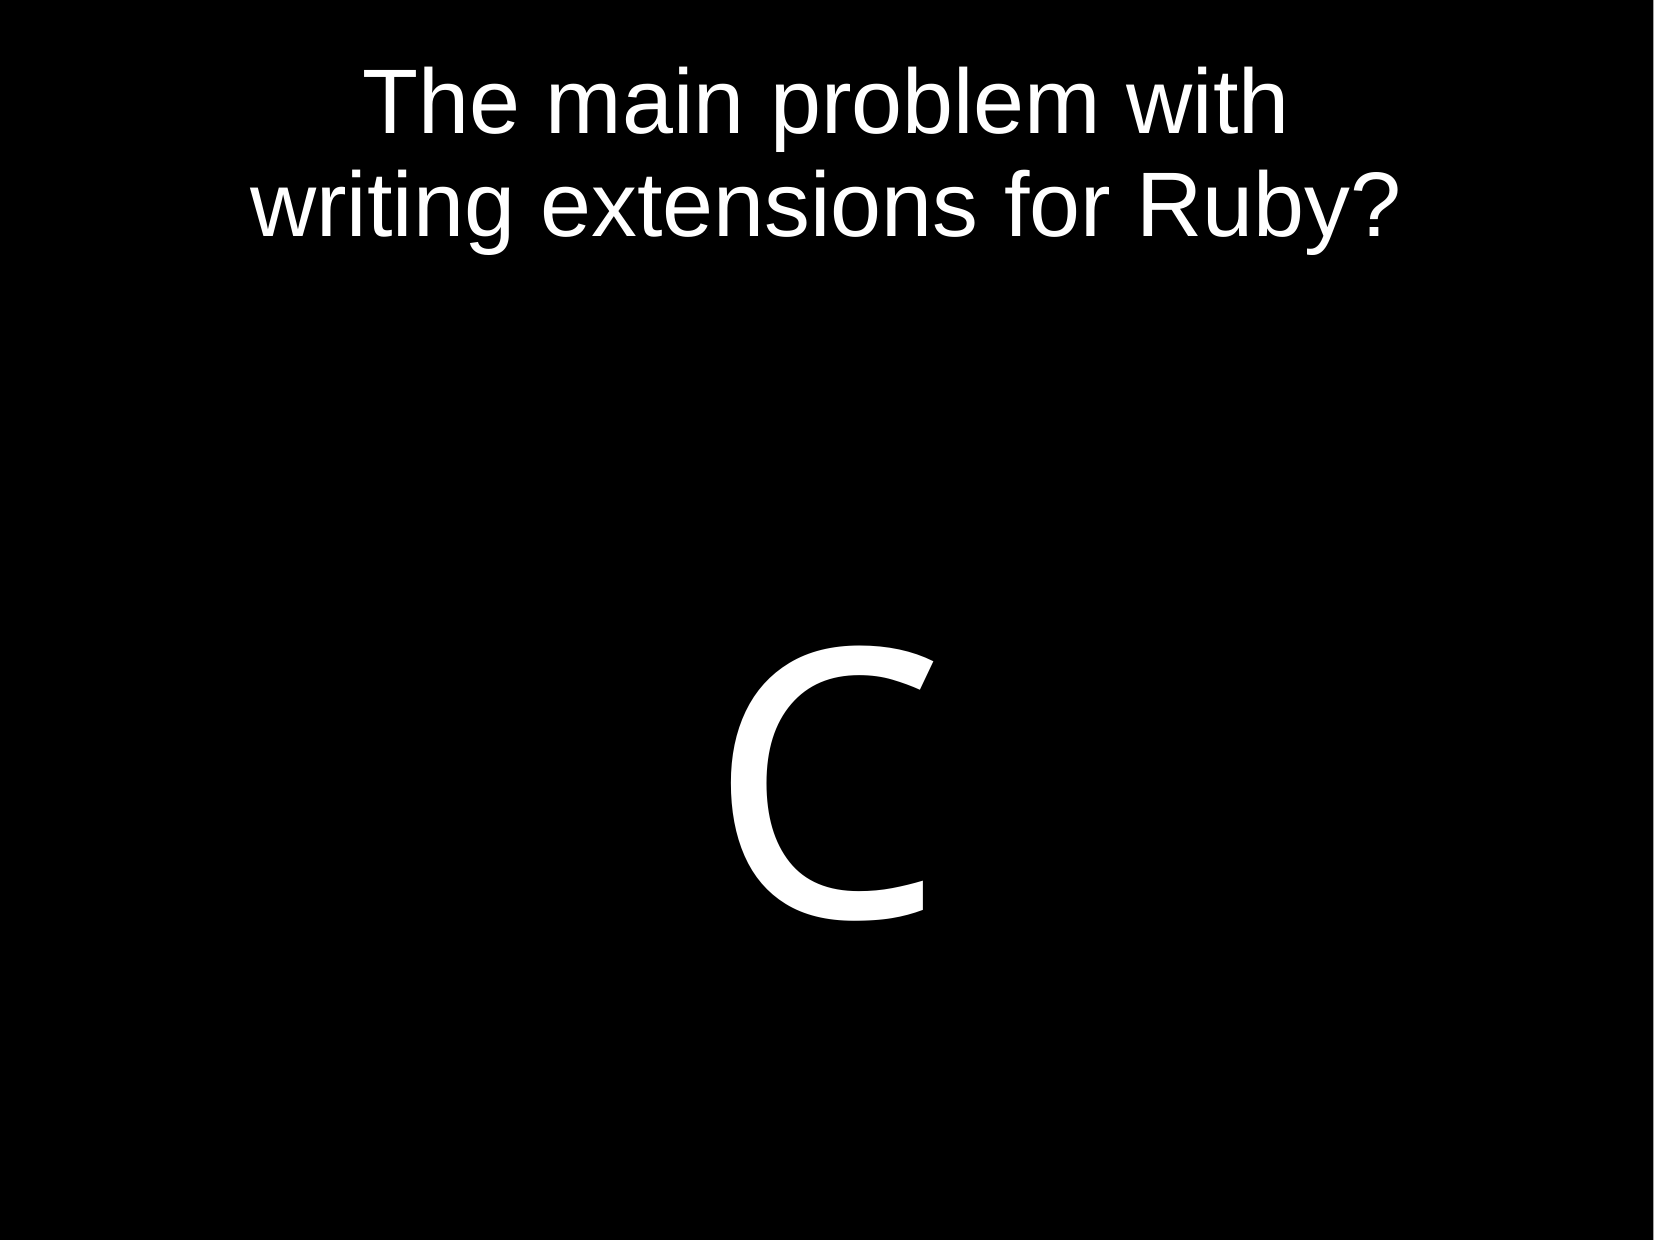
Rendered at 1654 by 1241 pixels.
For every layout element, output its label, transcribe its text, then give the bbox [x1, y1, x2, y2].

title The main problem with writing extensions for Ruby? [82, 50, 1571, 256]
subtitle C [82, 442, 1571, 1102]
